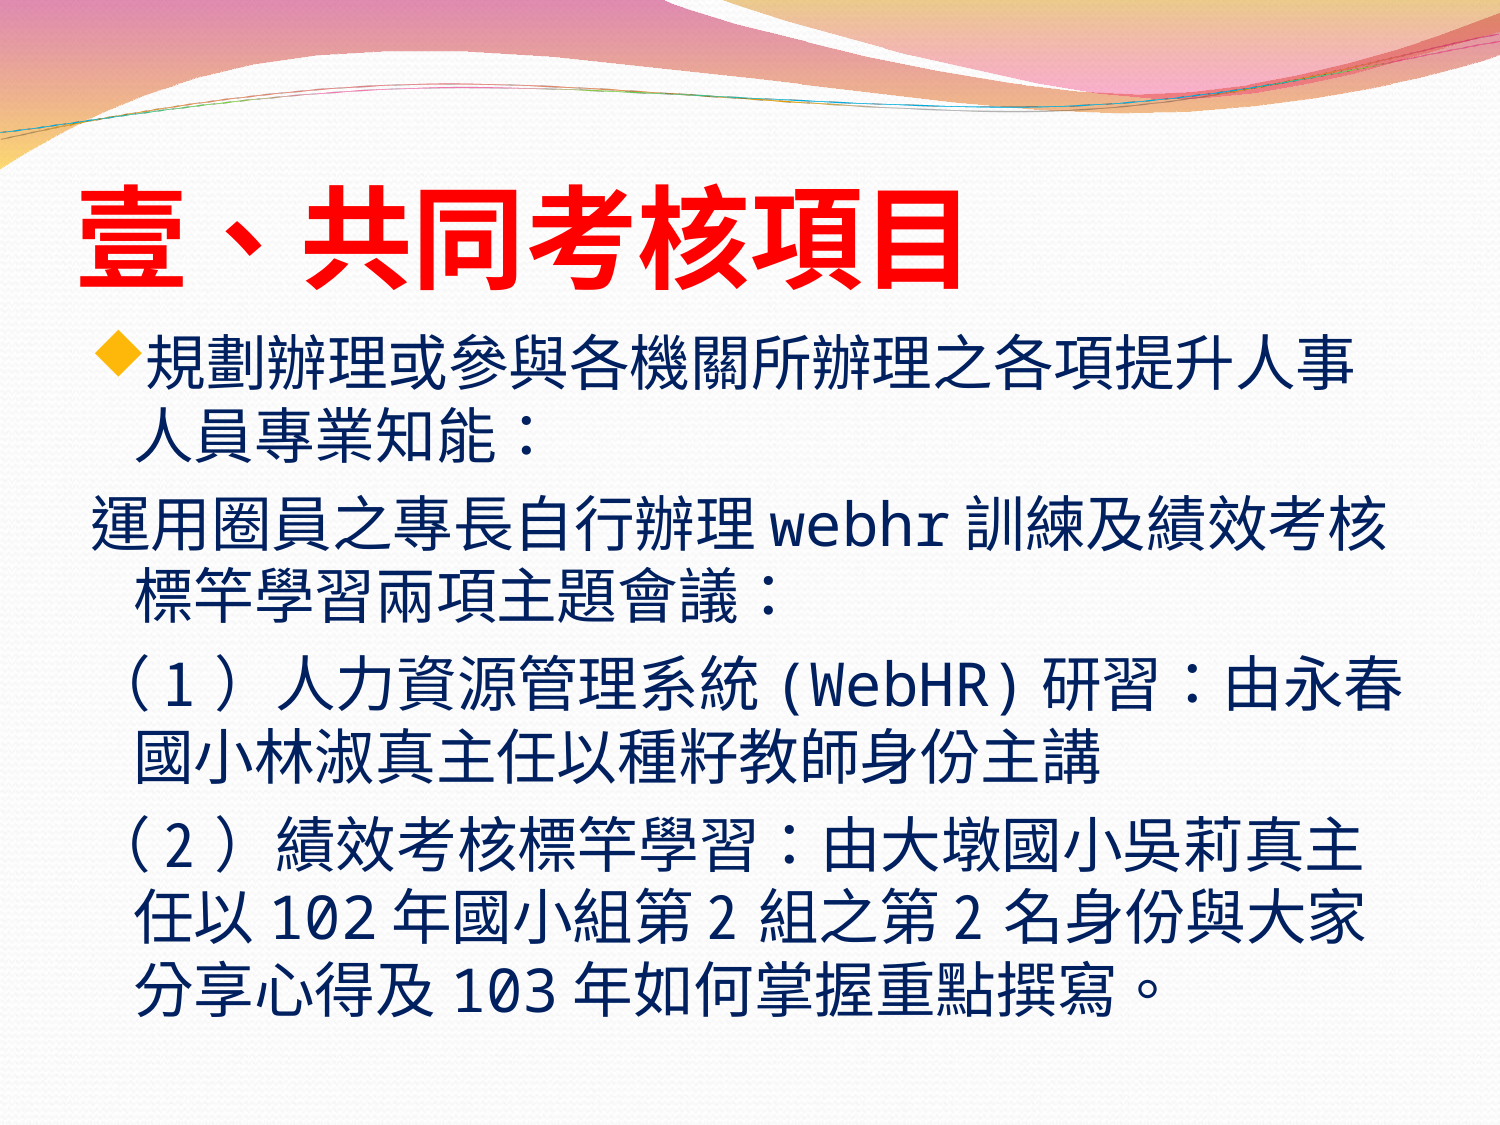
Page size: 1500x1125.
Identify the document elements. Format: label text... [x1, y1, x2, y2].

list 規劃辦理或參與各機關所辦理之各項提升人事人員專業知能： 運用圈員之專長自行辦理webhr訓練及績效考核標竿學習兩項主題會議： （1）人力資源管理系統(WebHR)研習：由永春國小林淑真主任以種籽教師身份主講 （2）績效考核標竿學習：由大墩國小吳莉真主任以102年國小組第2組之第2名身份與大家分享心得及103年如何掌握重點撰寫。 [75, 317, 1426, 1038]
picture [0, 0, 1500, 1125]
title 壹、共同考核項目 [75, 115, 1426, 304]
